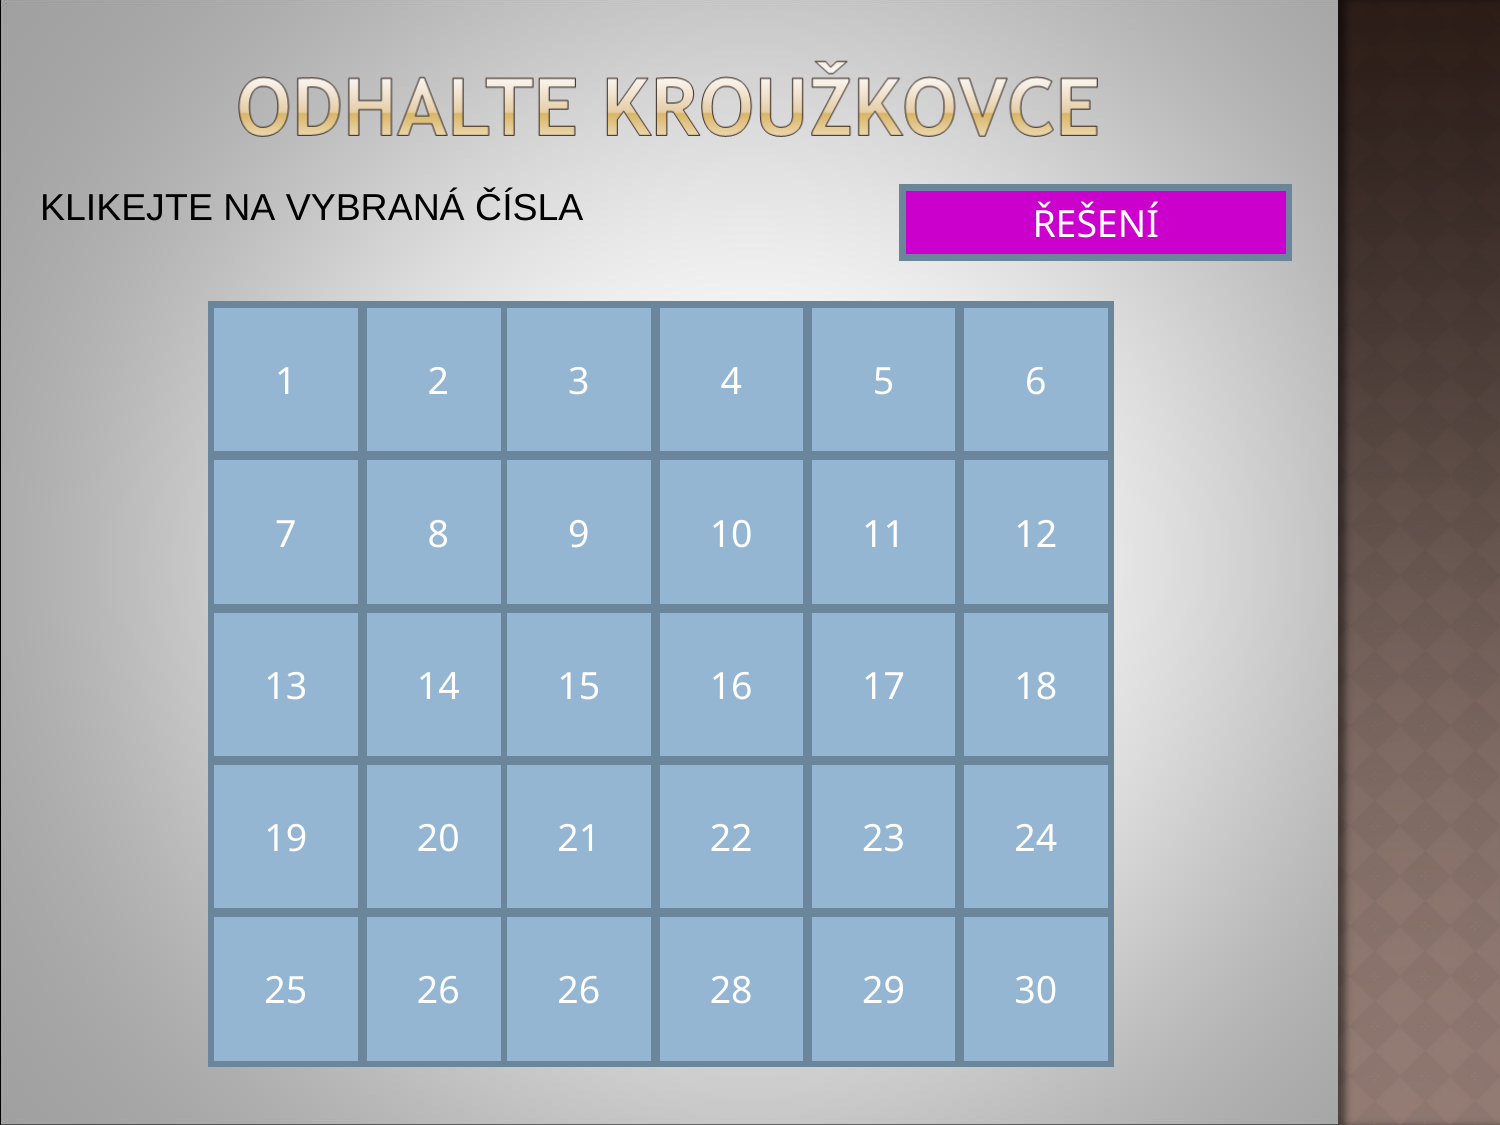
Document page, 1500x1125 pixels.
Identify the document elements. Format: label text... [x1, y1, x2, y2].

text_box 24 [960, 761, 1111, 912]
text_box 26 [503, 914, 654, 1065]
text_box 10 [656, 457, 807, 608]
text_box ŘEŠENÍ [902, 187, 1290, 258]
text_box 2 [363, 304, 503, 455]
text_box 8 [363, 457, 503, 608]
text_box 29 [808, 914, 959, 1065]
text_box [210, 304, 1114, 1060]
text_box 21 [503, 761, 654, 912]
text_box 15 [503, 609, 654, 760]
text_box 1 [210, 304, 361, 455]
text_box 20 [363, 761, 503, 912]
text_box 14 [363, 609, 503, 760]
text_box 11 [808, 457, 959, 608]
text_box 17 [808, 609, 959, 760]
text_box 16 [656, 609, 807, 760]
picture [0, 0, 1500, 1125]
text_box 28 [656, 914, 807, 1065]
text_box KLIKEJTE NA VYBRANÁ ČÍSLA [25, 175, 599, 237]
text_box 13 [210, 609, 361, 760]
text_box 12 [960, 457, 1111, 608]
text_box 7 [210, 457, 361, 608]
text_box 22 [656, 761, 807, 912]
text_box 4 [656, 304, 807, 455]
text_box 9 [503, 457, 654, 608]
text_box [73, 34, 1265, 154]
text_box 6 [960, 304, 1111, 455]
text_box 18 [960, 609, 1111, 760]
text_box 3 [503, 304, 654, 455]
text_box 25 [210, 914, 361, 1065]
text_box 5 [808, 304, 959, 455]
text_box 23 [808, 761, 959, 912]
text_box 30 [960, 914, 1111, 1065]
text_box 26 [363, 914, 503, 1065]
text_box 19 [210, 761, 361, 912]
